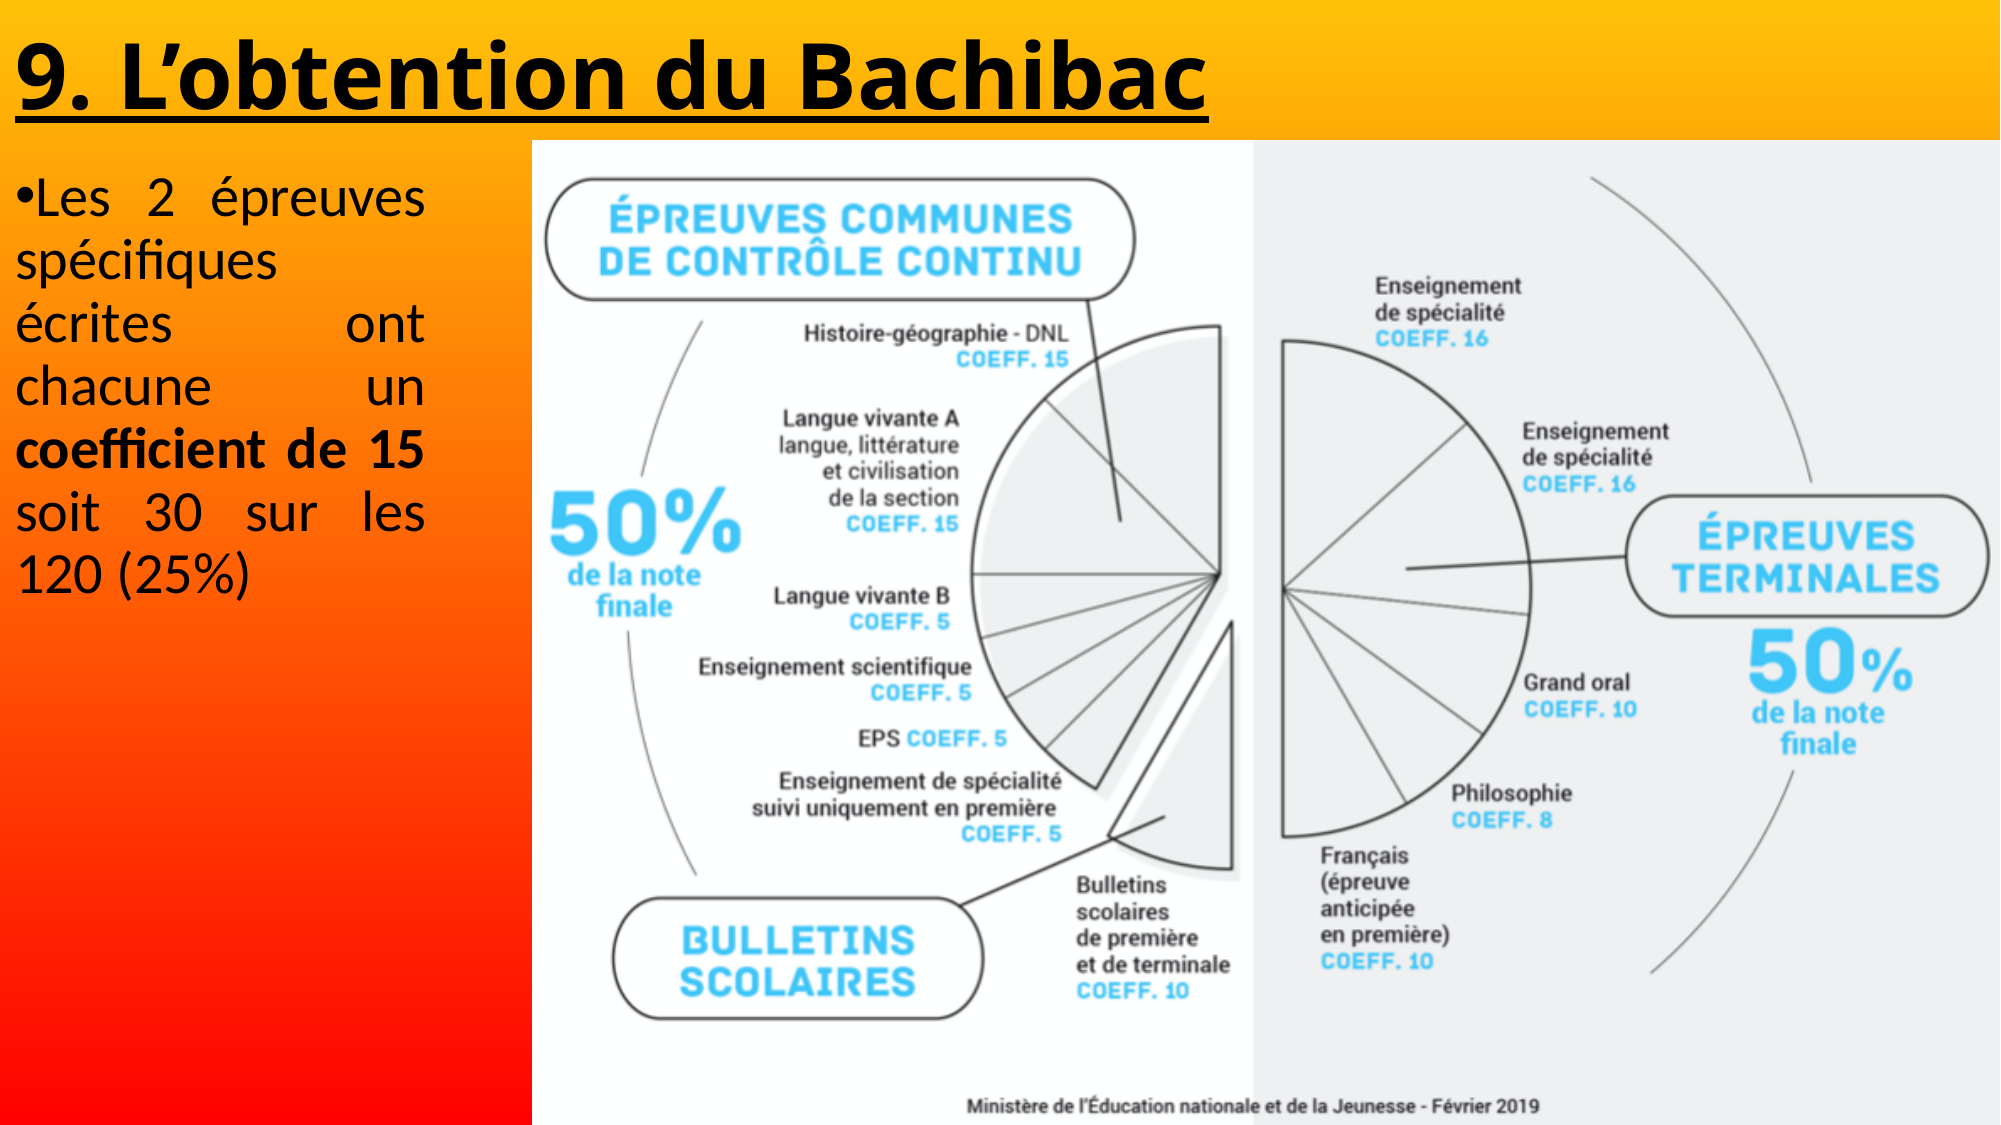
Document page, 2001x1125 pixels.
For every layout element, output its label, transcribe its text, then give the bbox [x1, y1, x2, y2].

list Les 2 épreuves spécifiques écrites ont chacune un coefficient de 15 soit 30 sur les 120 (25%) [0, 159, 452, 873]
picture [532, 140, 2000, 1125]
title 9. L’obtention du Bachibac [0, 0, 1725, 189]
